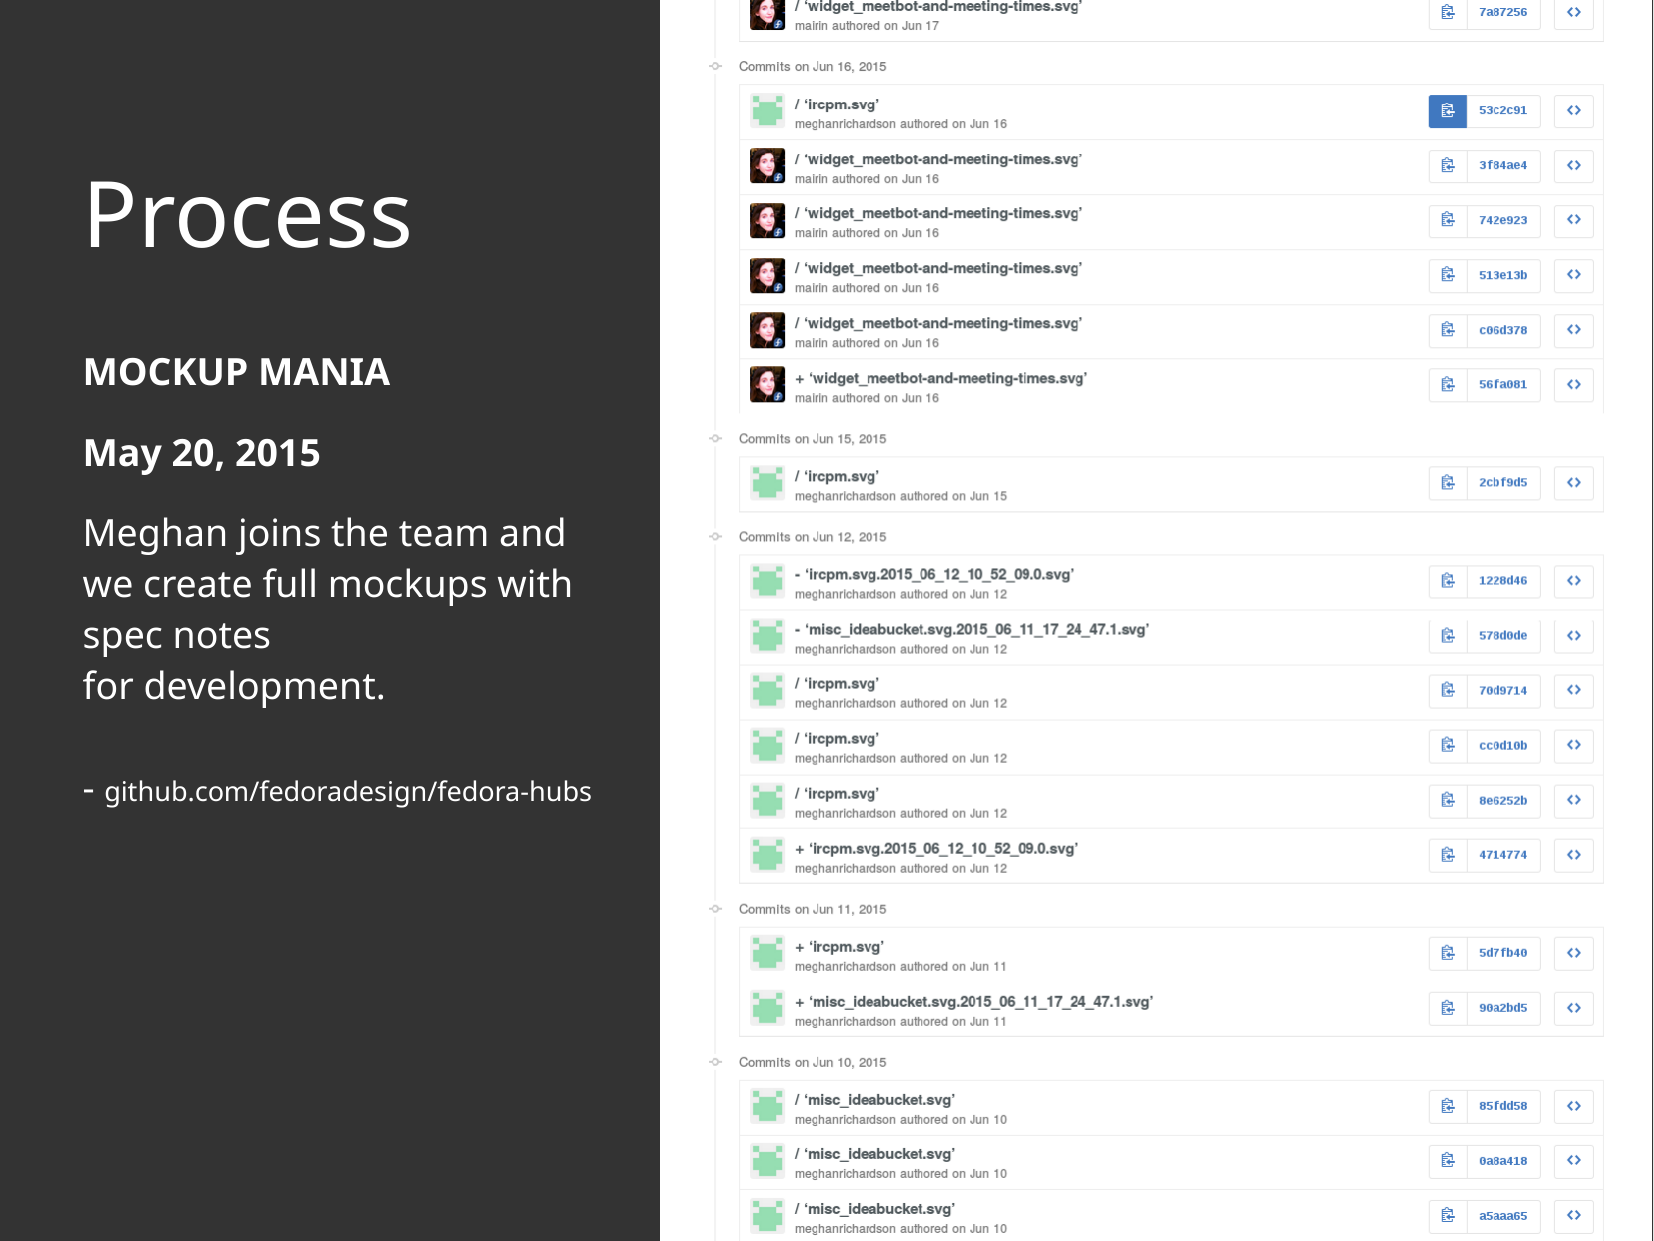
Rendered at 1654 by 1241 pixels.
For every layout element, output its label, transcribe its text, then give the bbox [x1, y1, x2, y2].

picture [660, 0, 1652, 1241]
list MOCKUP MANIA May 20, 2015 Meghan joins the team and we create full mockups with spec notes for development. - github.com/fedoradesign/fedora-hubs [82, 345, 601, 1141]
title Process [82, 108, 660, 316]
